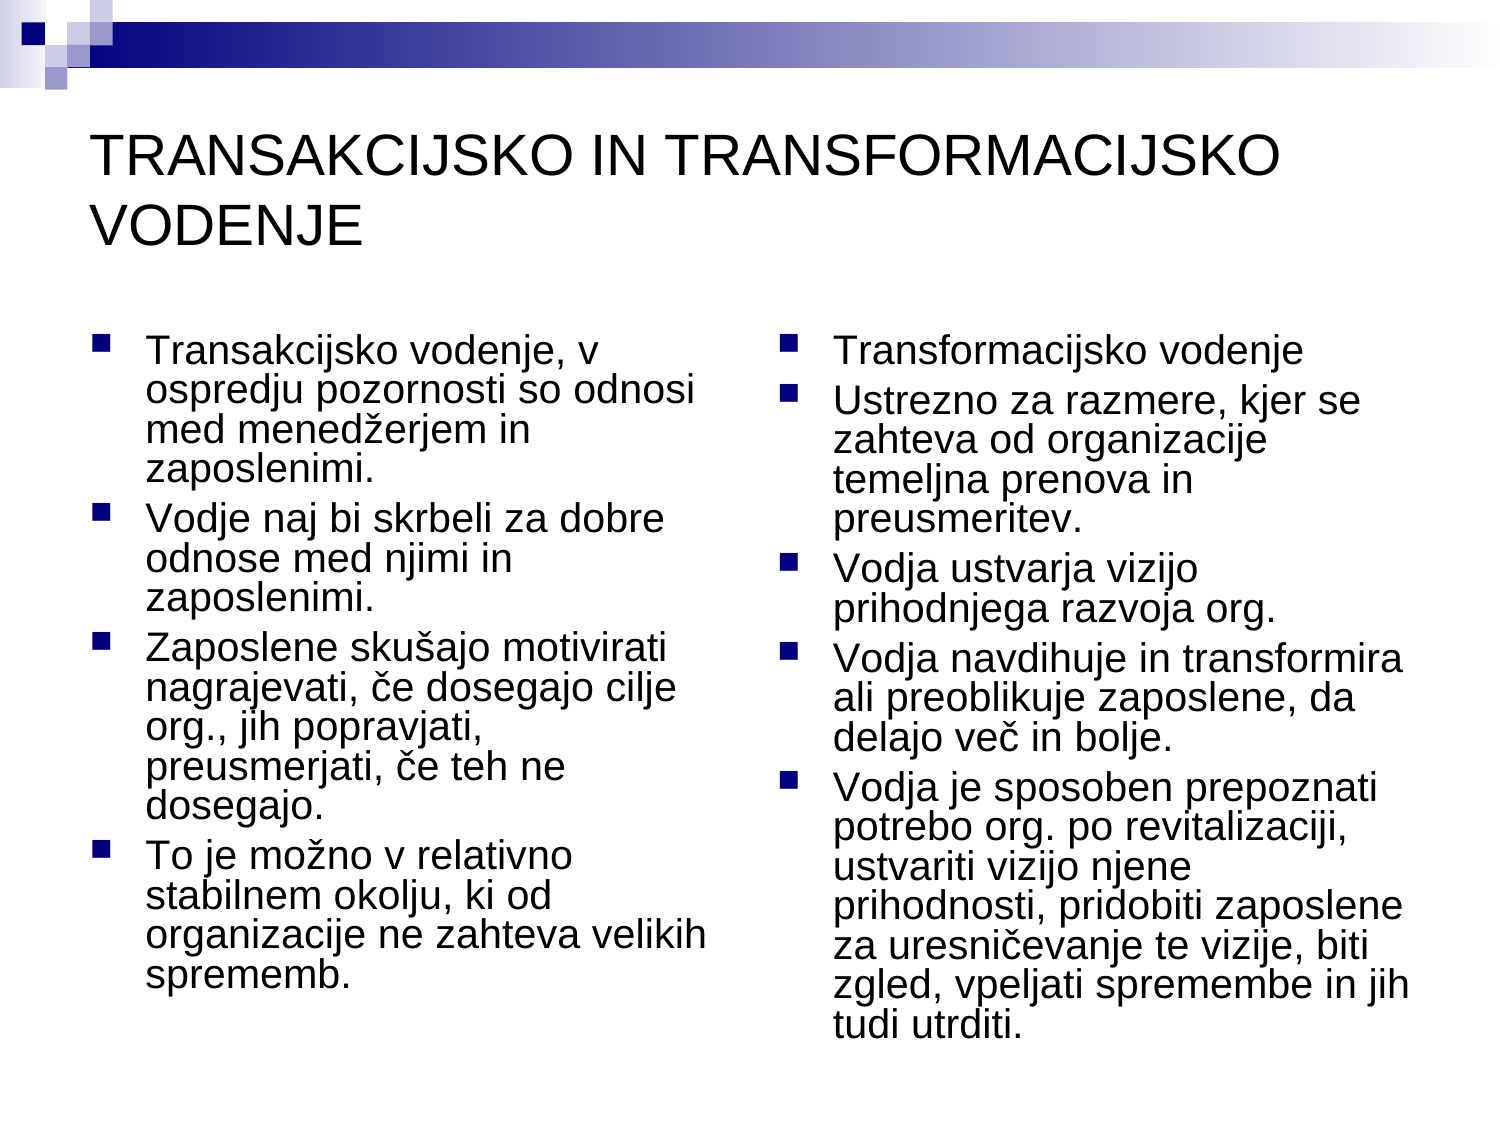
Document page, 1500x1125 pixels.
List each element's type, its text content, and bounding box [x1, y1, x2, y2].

title TRANSAKCIJSKO IN TRANSFORMACIJSKO VODENJE [75, 75, 1426, 301]
list Transformacijsko vodenje Ustrezno za razmere, kjer se zahteva od organizacije temeljna prenova in preusmeritev. Vodja ustvarja vizijo prihodnjega razvoja org. Vodja navdihuje in transformira ali preoblikuje zaposlene, da delajo več in bolje. Vodja je sposoben prepoznati potrebo org. po revitalizaciji, ustvariti vizijo njene prihodnosti, pridobiti zaposlene za uresničevanje te vizije, biti zgled, vpeljati spremembe in jih tudi utrditi. [762, 324, 1426, 1062]
list Transakcijsko vodenje, v ospredju pozornosti so odnosi med menedžerjem in zaposlenimi. Vodje naj bi skrbeli za dobre odnose med njimi in zaposlenimi. Zaposlene skušajo motivirati nagrajevati, če dosegajo cilje org., jih popravjati, preusmerjati, če teh ne dosegajo. To je možno v relativno stabilnem okolju, ki od organizacije ne zahteva velikih sprememb. [75, 324, 738, 1012]
